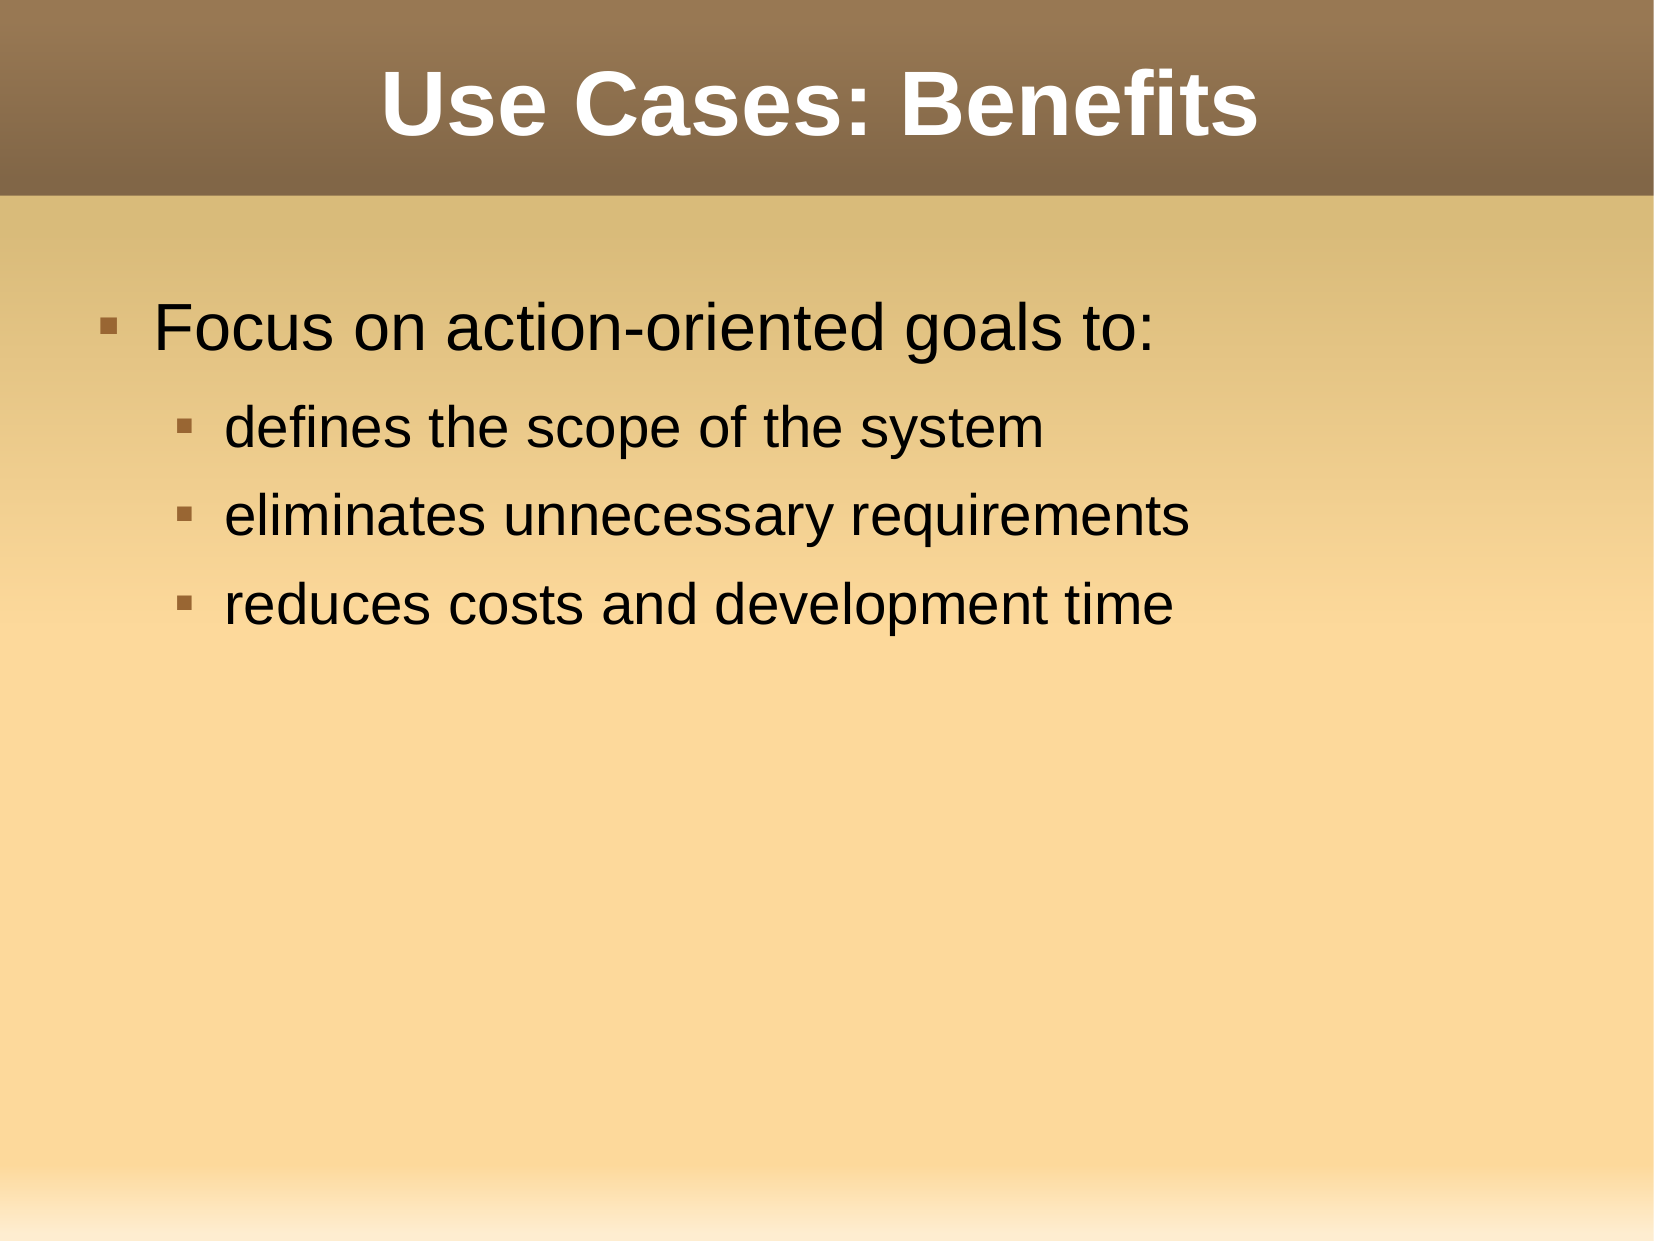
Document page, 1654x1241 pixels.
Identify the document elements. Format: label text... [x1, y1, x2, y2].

list Focus on action-oriented goals to: defines the scope of the system eliminates unnecessary requirements reduces costs and development time [82, 290, 1571, 1094]
picture [0, 0, 1654, 1241]
title Use Cases: Benefits [76, 7, 1565, 200]
